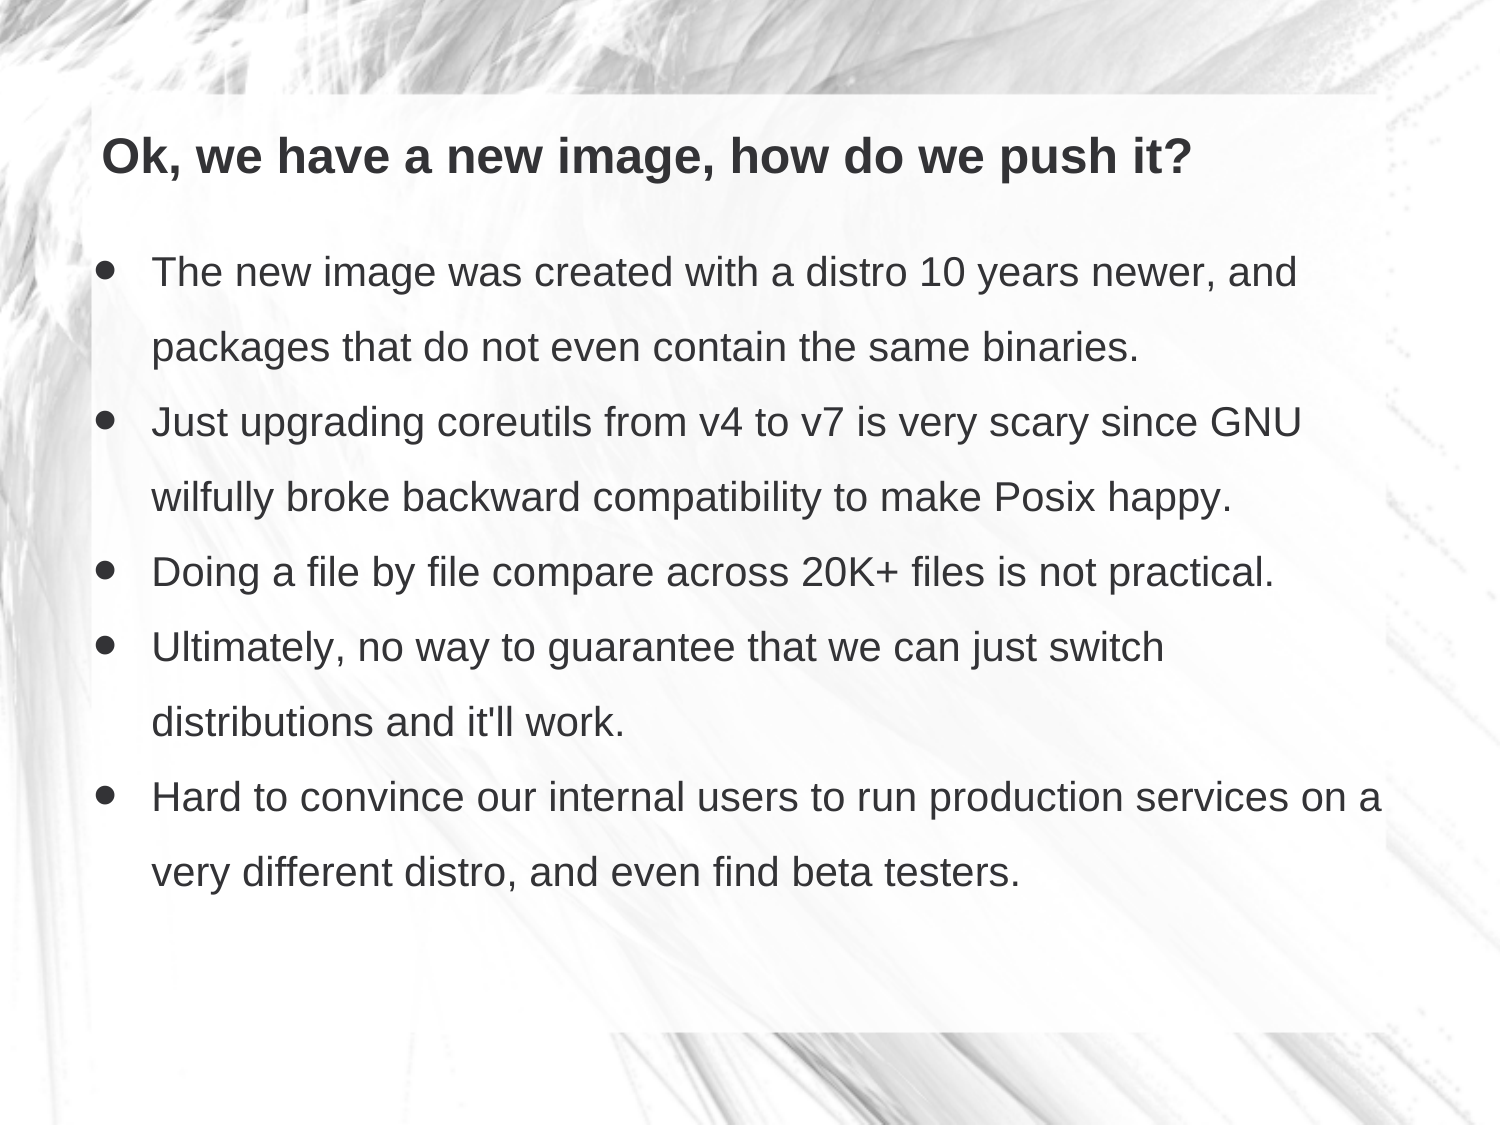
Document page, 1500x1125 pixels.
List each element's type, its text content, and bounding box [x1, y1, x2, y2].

title Ok, we have a new image, how do we push it? [61, 108, 1412, 204]
list The new image was created with a distro 10 years newer, and packages that do not even contain the same binaries. Just upgrading coreutils from v4 to v7 is very scary since GNU wilfully broke backward compatibility to make Posix happy. Doing a file by file compare across 20K+ files is not practical. Ultimately, no way to guarantee that we can just switch distributions and it'll work. Hard to convince our internal users to run production services on a very different distro, and even find beta testers. [61, 204, 1412, 1047]
picture [0, 0, 1500, 1125]
